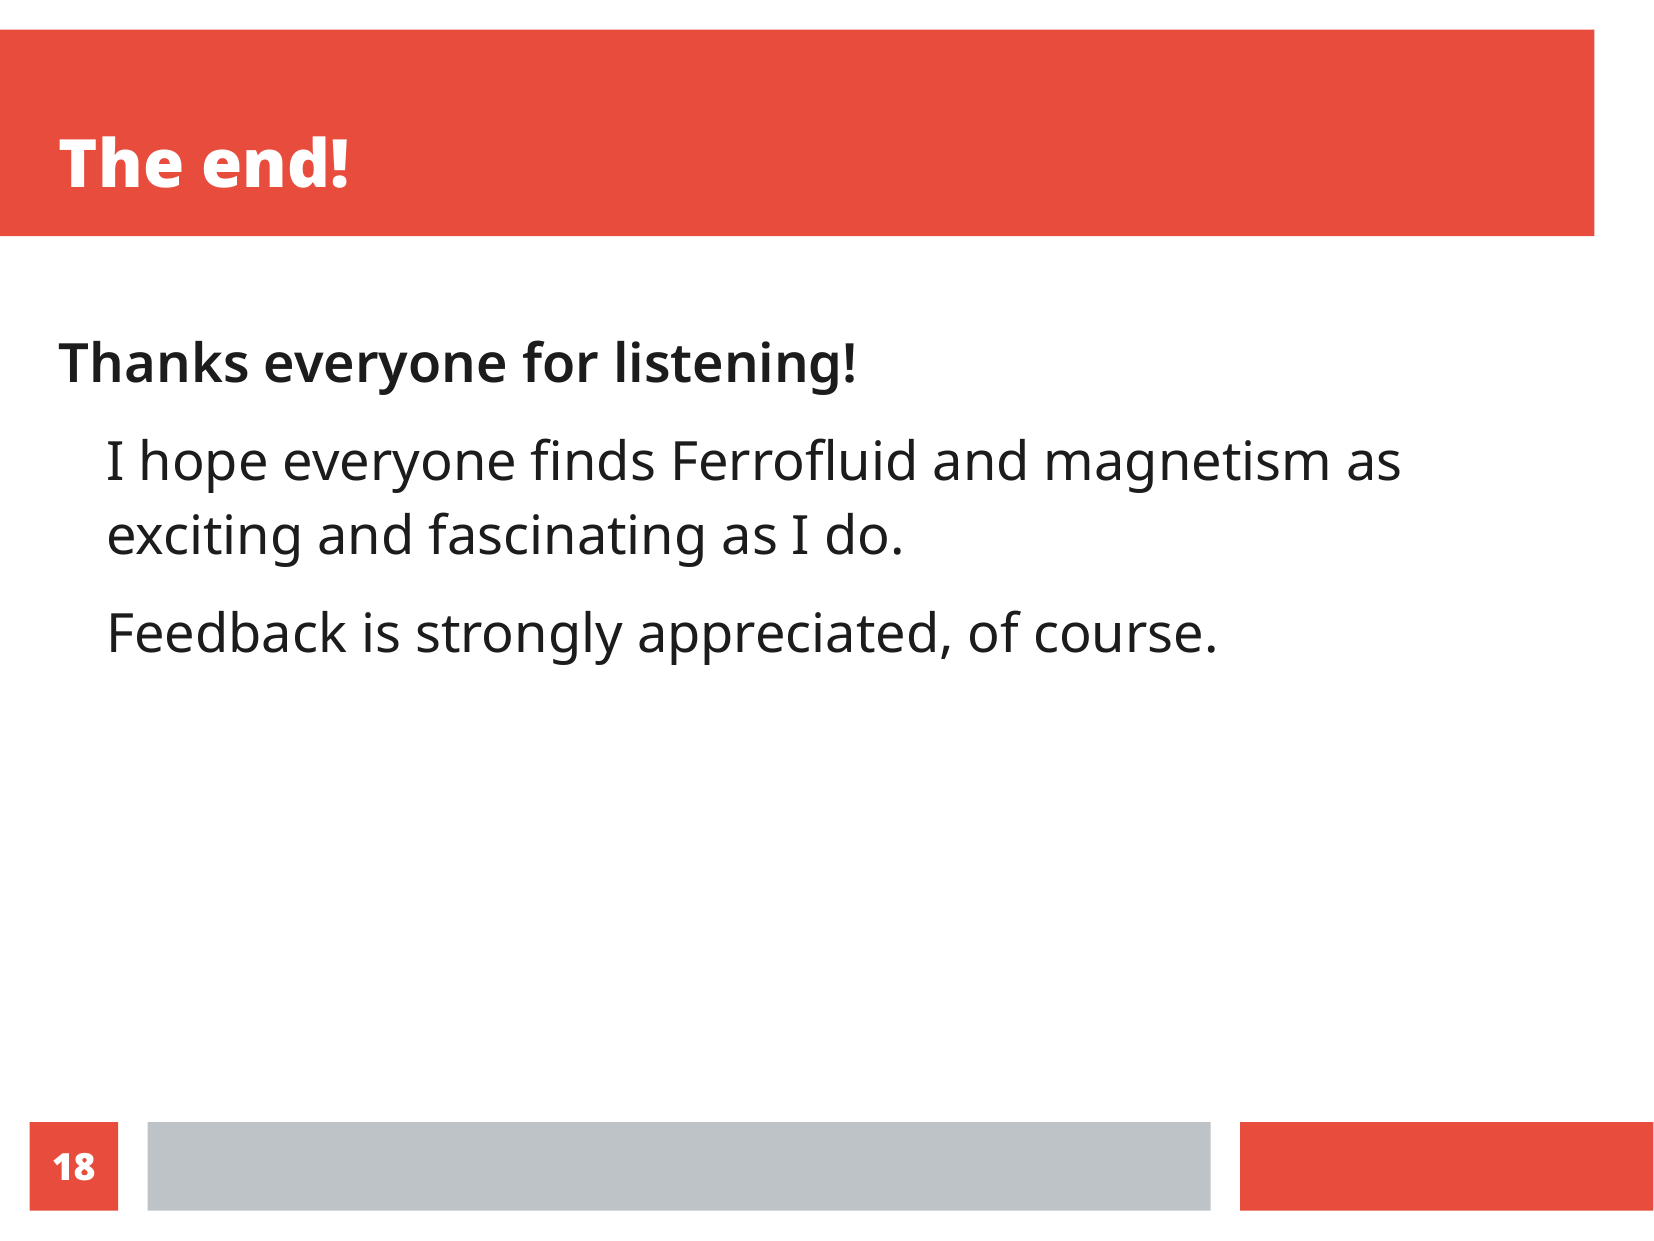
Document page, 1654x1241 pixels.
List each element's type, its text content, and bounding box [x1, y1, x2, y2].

title The end! [59, 59, 1595, 207]
list Thanks everyone for listening! I hope everyone finds Ferrofluid and magnetism as exciting and fascinating as I do. Feedback is strongly appreciated, of course. [59, 324, 1565, 1093]
